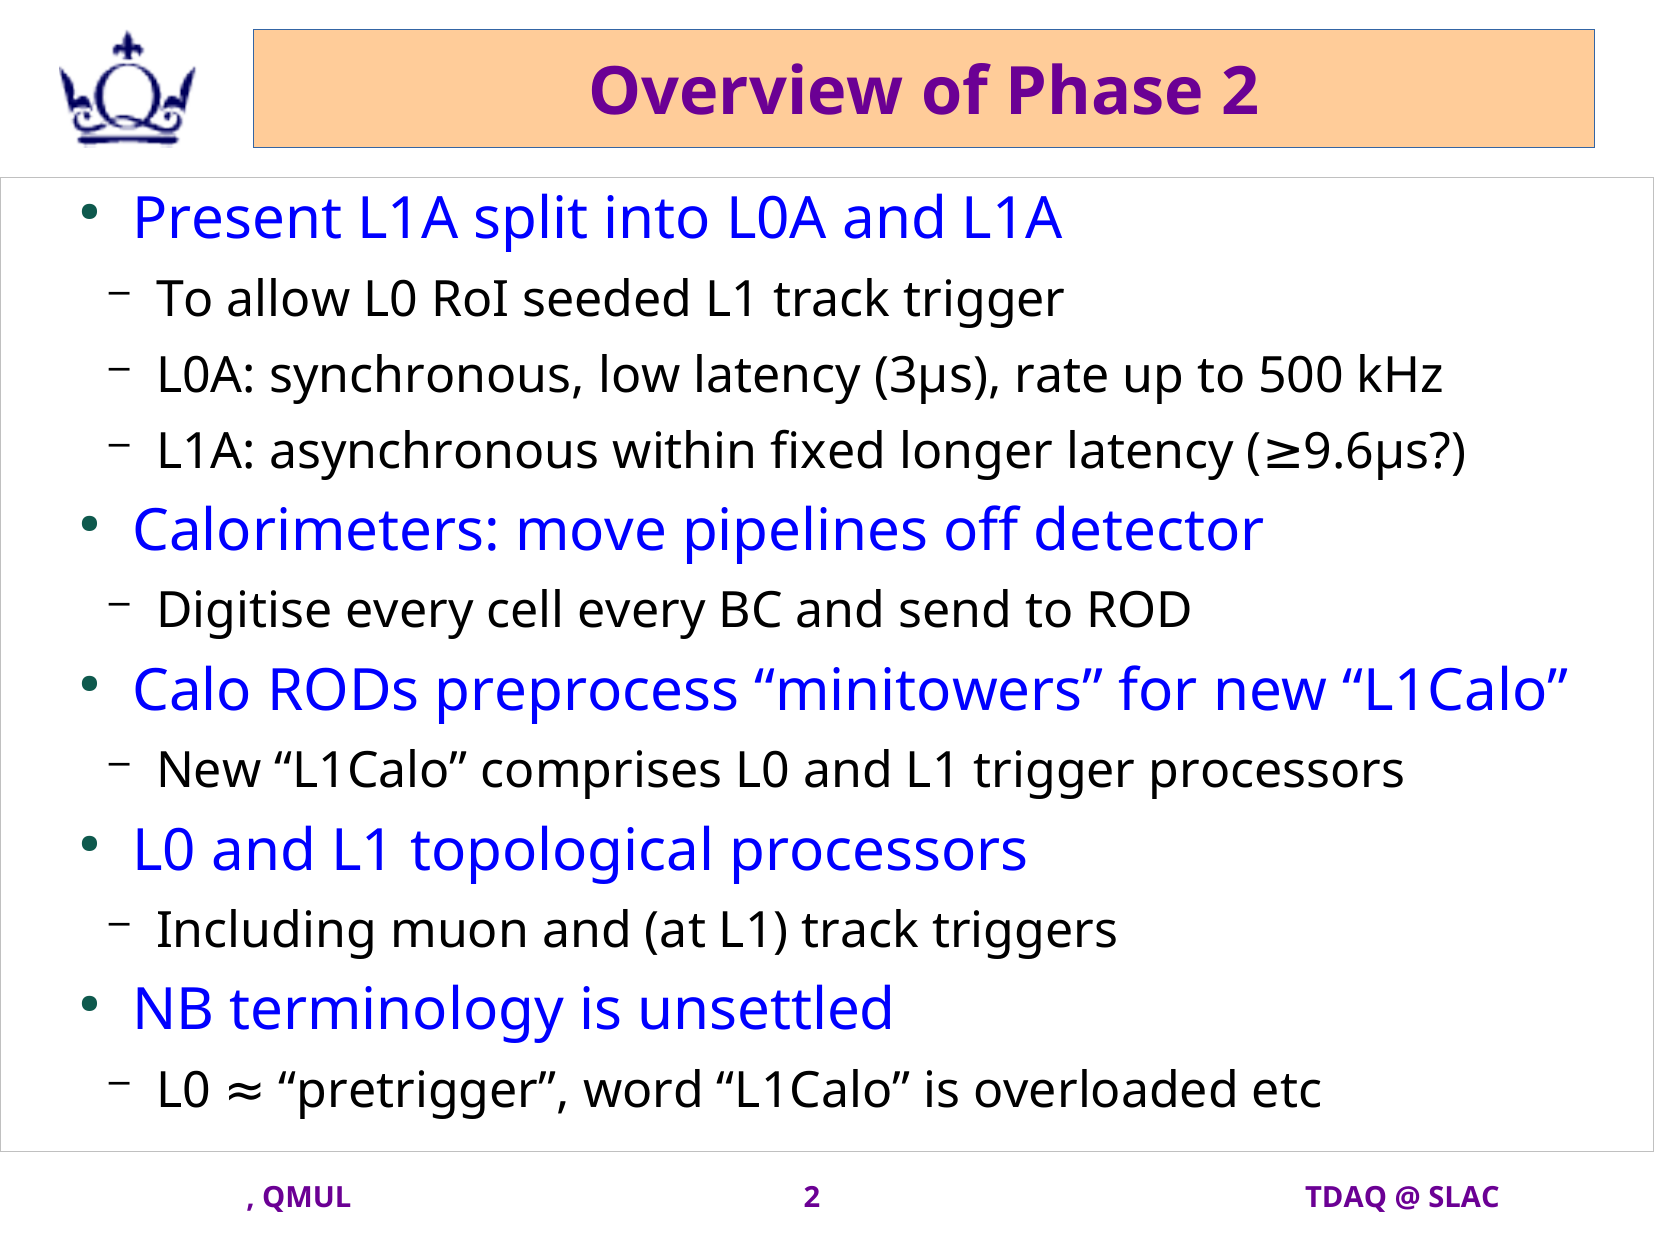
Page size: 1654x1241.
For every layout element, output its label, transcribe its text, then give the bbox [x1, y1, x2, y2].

title Overview of Phase 2 [253, 29, 1595, 148]
picture [59, 29, 200, 148]
list Present L1A split into L0A and L1A To allow L0 RoI seeded L1 track trigger L0A: synchronous, low latency (3µs), rate up to 500 kHz L1A: asynchronous within fixed longer latency (≥9.6µs?) Calorimeters: move pipelines off detector Digitise every cell every BC and send to ROD Calo RODs preprocess “minitowers” for new “L1Calo” New “L1Calo” comprises L0 and L1 trigger processors L0 and L1 topological processors Including muon and (at L1) track triggers NB terminology is unsettled L0 ≈ “pretrigger”, word “L1Calo” is overloaded etc [61, 181, 1605, 1149]
